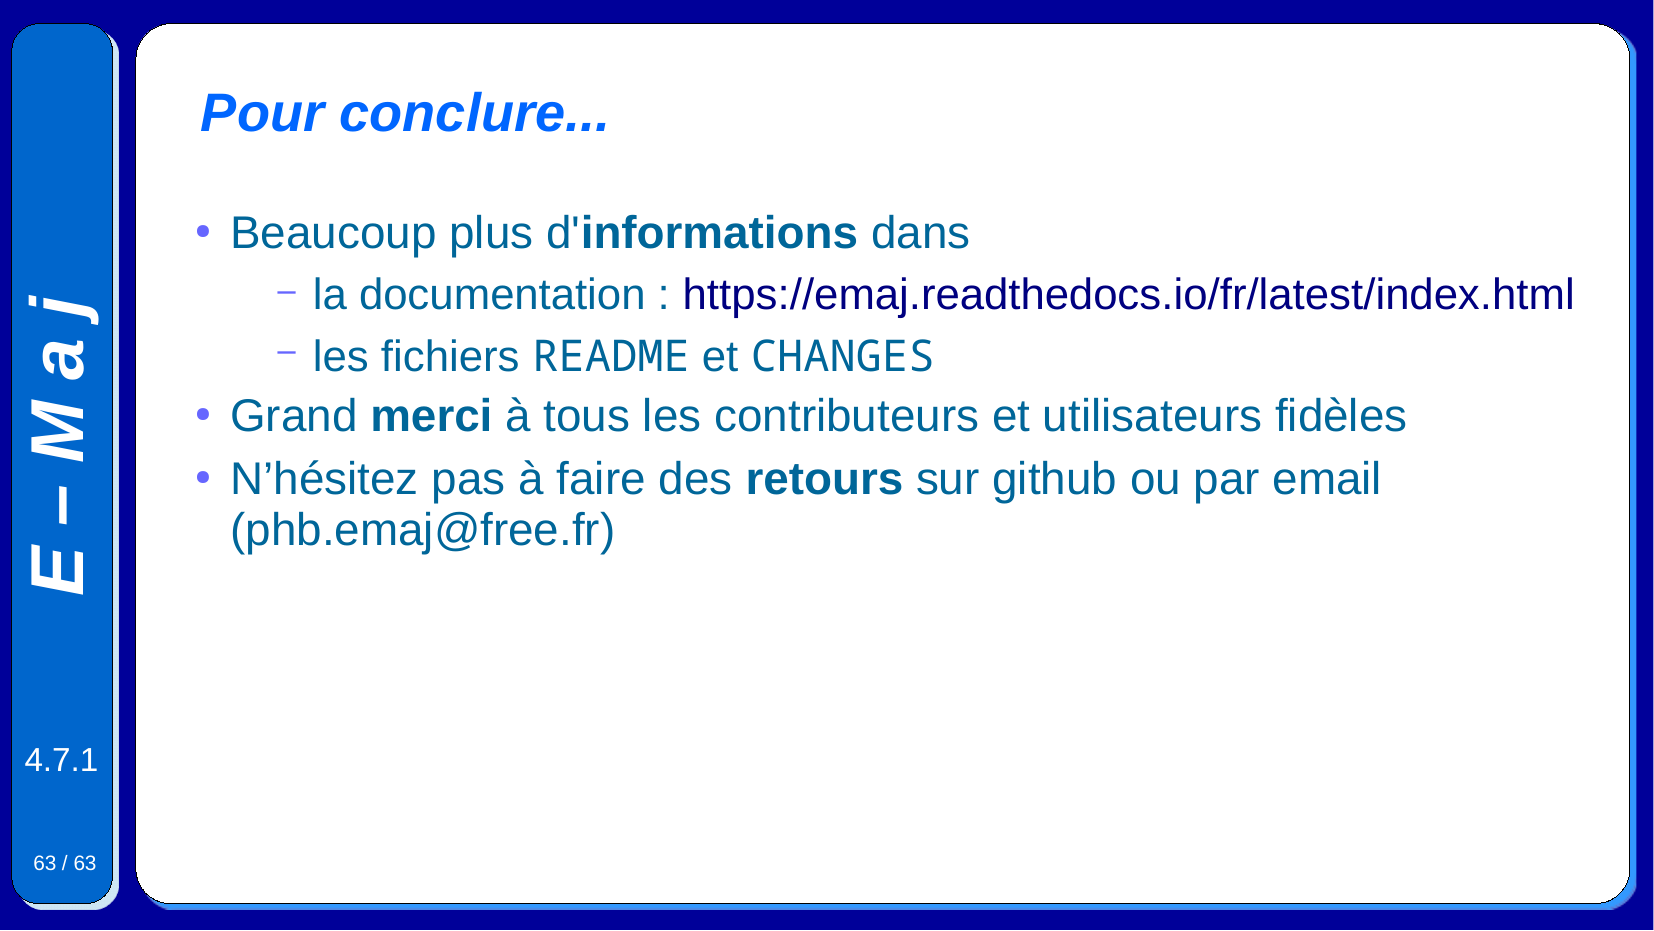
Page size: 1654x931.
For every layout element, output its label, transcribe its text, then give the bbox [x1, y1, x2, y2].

title Pour conclure... [200, 34, 1575, 191]
list Beaucoup plus d'informations dans la documentation : https://emaj.readthedocs.io/fr/latest/index.html les fichiers README et CHANGES Grand merci à tous les contributeurs et utilisateurs fidèles N’hésitez pas à faire des retours sur github ou par email (phb.emaj@free.fr) [177, 206, 1587, 827]
